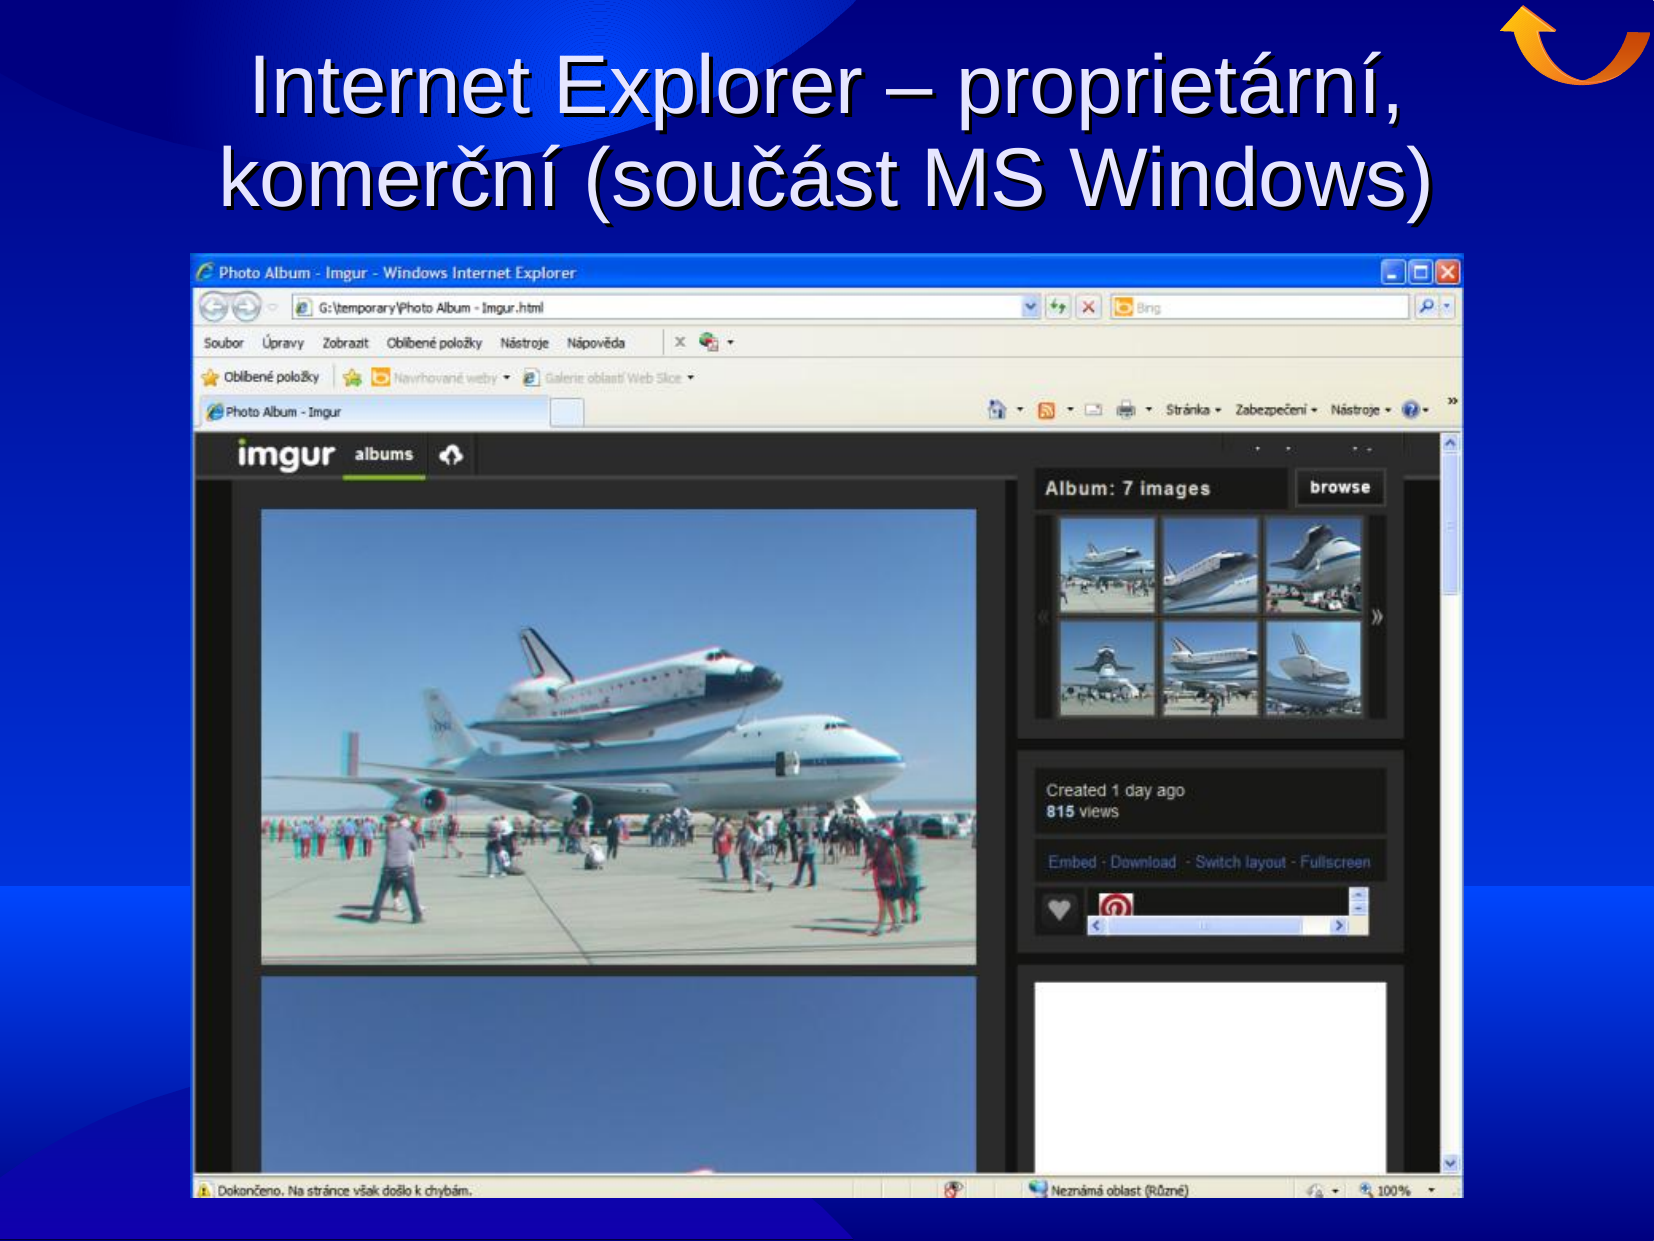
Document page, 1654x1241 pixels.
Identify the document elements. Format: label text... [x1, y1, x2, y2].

picture [1496, 0, 1654, 91]
picture [190, 253, 1464, 1198]
title Internet Explorer – proprietární, komerční (součást MS Windows) [82, 37, 1571, 225]
